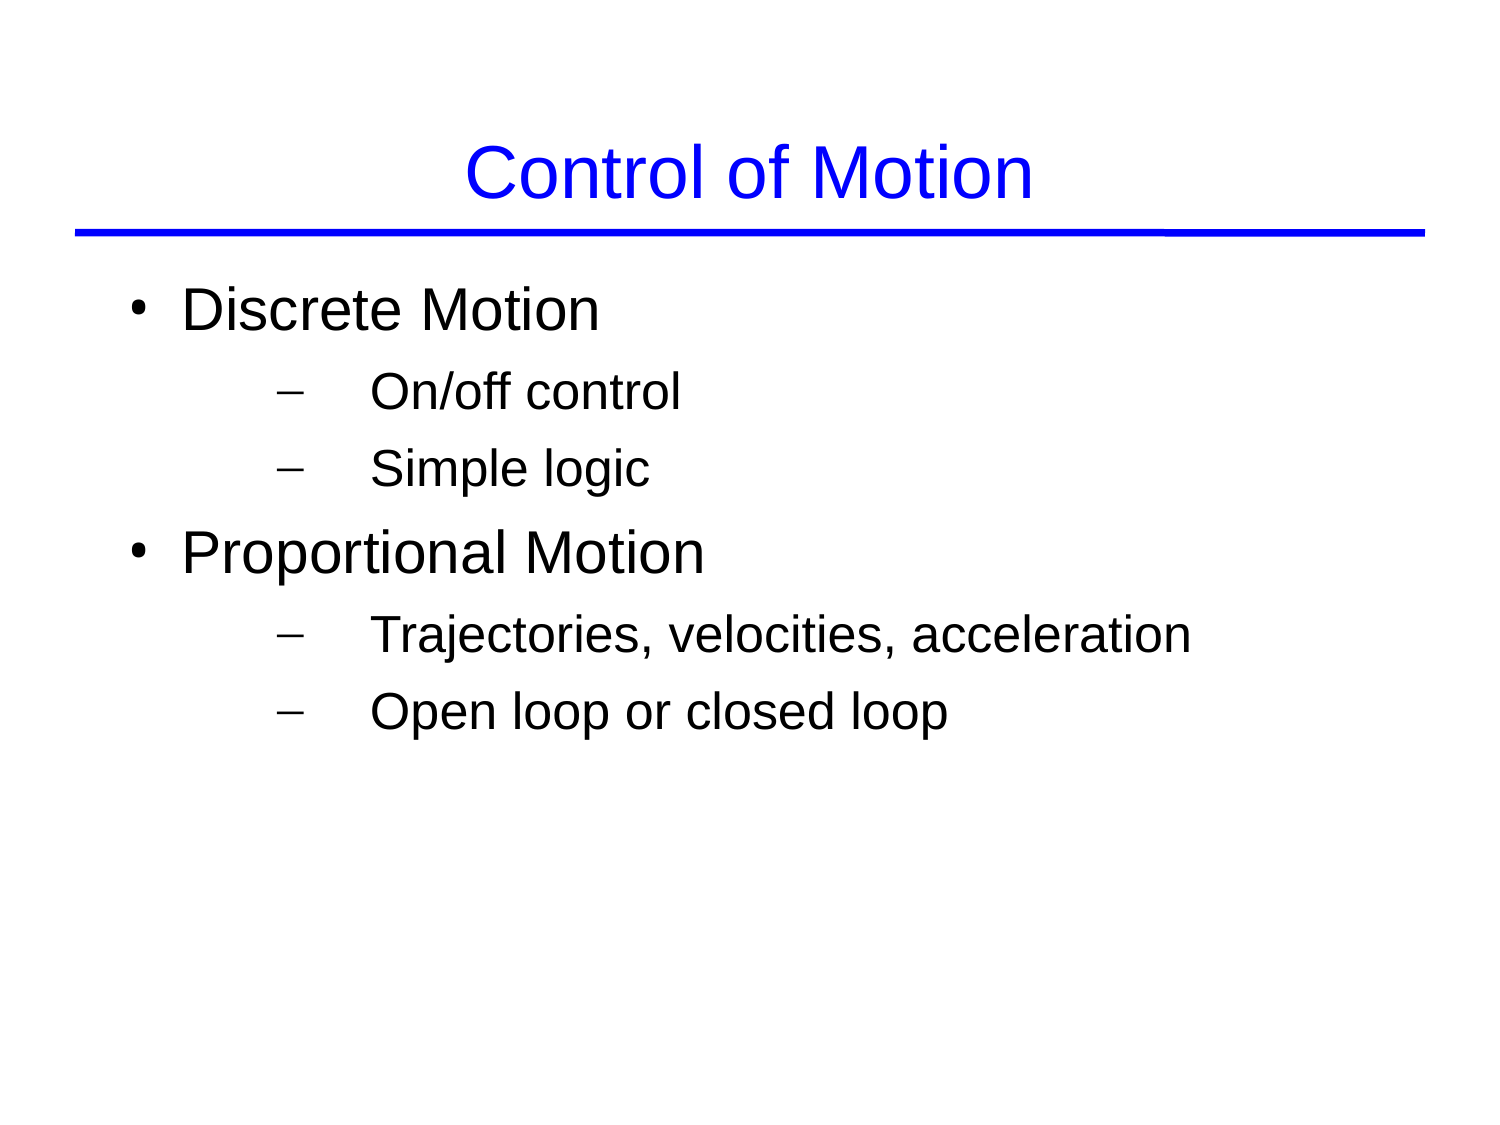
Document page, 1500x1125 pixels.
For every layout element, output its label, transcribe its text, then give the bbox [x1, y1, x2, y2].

list Discrete Motion On/off control Simple logic Proportional Motion Trajectories, velocities, acceleration Open loop or closed loop [112, 262, 1388, 1000]
title Control of Motion [112, 99, 1388, 238]
